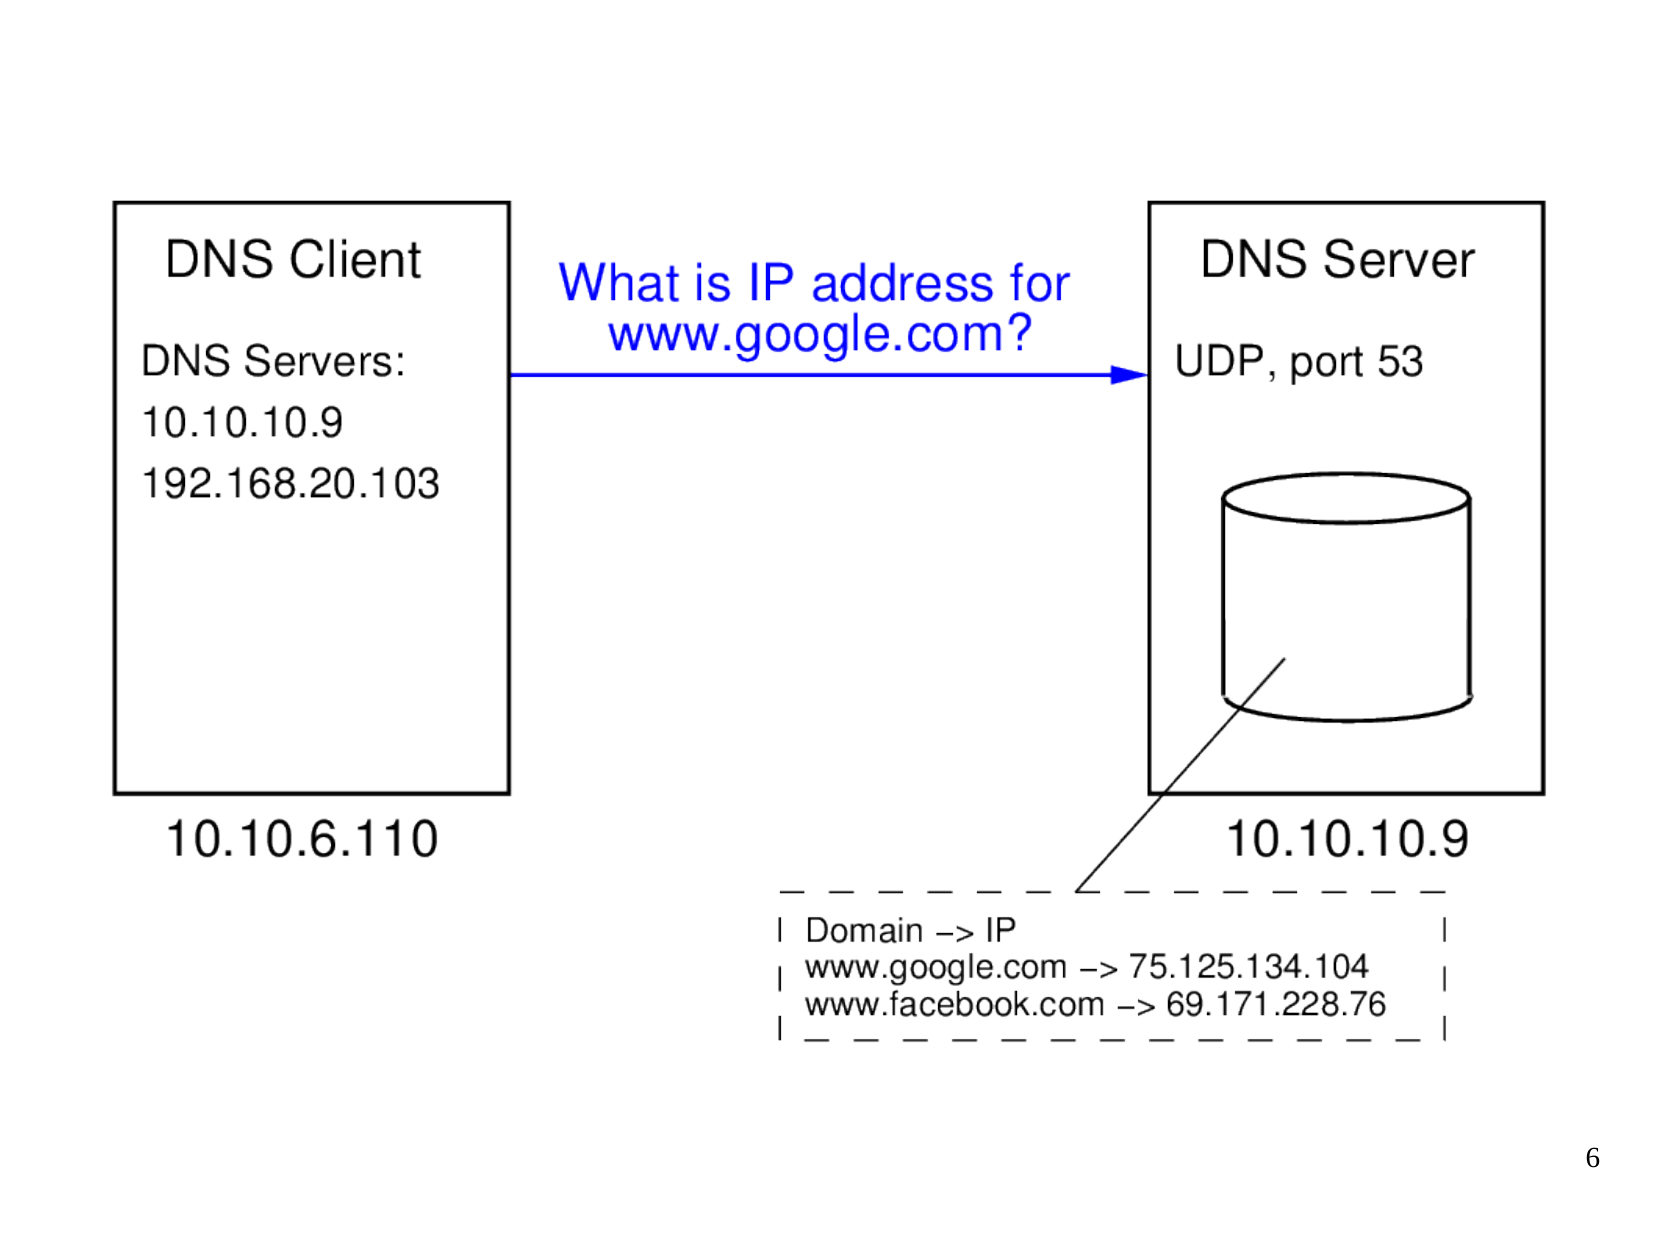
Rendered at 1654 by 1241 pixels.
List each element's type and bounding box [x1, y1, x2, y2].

picture [109, 196, 1551, 1044]
